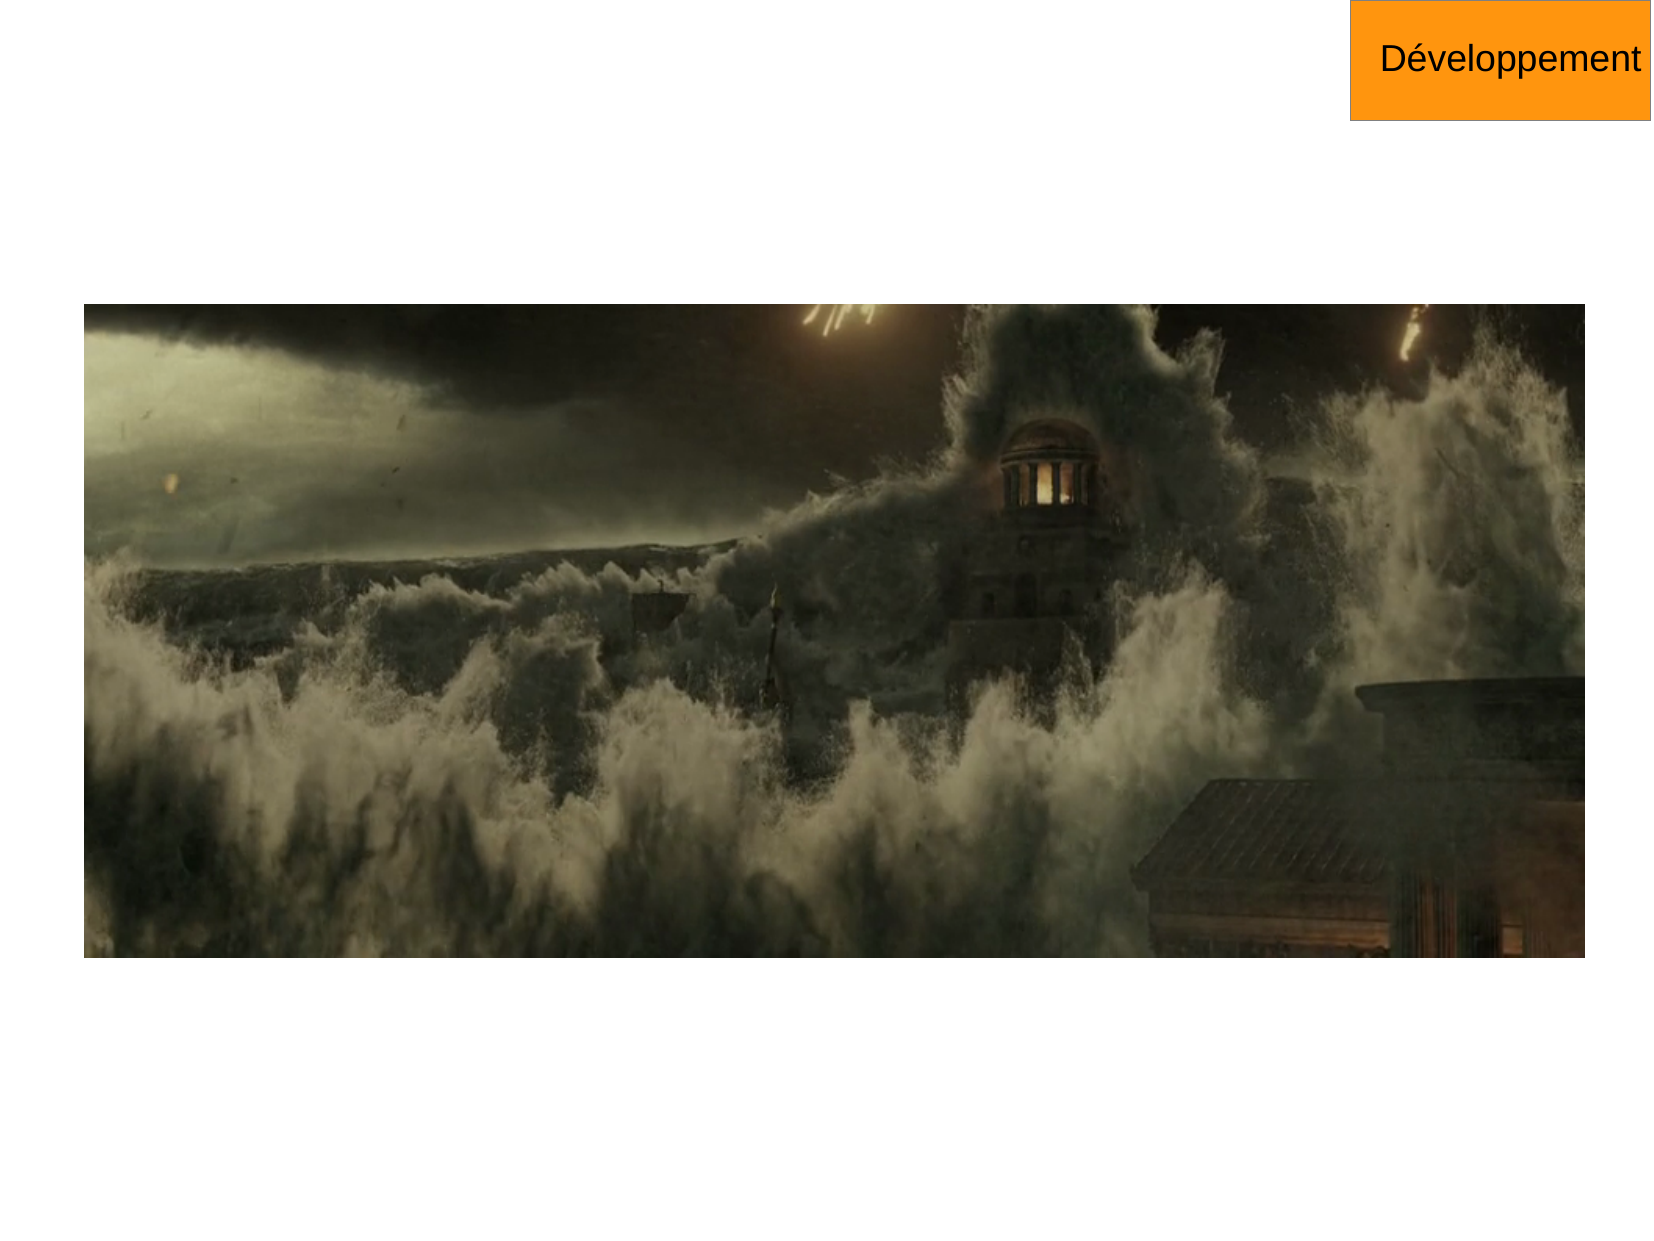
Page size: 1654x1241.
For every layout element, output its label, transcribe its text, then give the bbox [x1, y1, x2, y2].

text_box [1350, 0, 1651, 121]
picture [84, 304, 1585, 958]
text_box Développement [1365, 30, 1654, 88]
